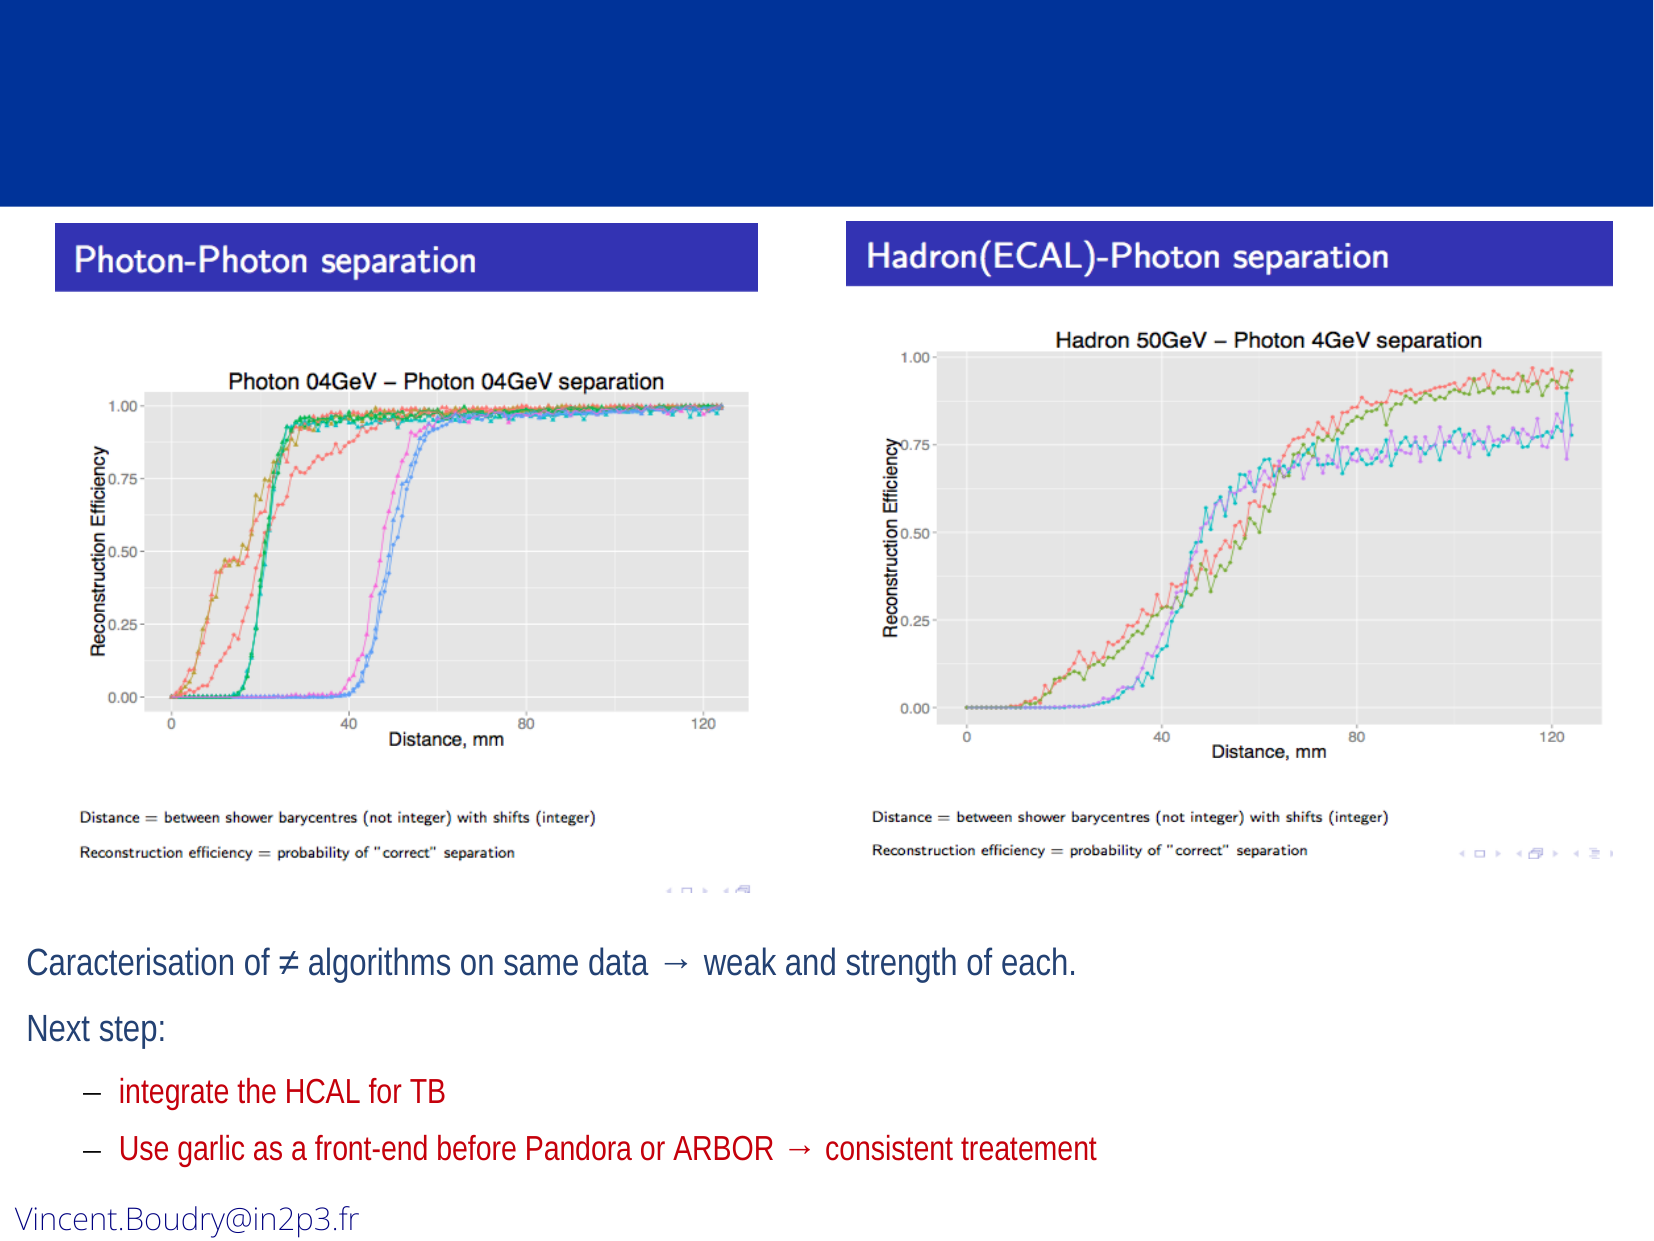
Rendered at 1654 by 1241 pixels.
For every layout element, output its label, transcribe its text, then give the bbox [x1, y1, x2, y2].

picture [55, 223, 758, 893]
list Caracterisation of ≠ algorithms on same data → weak and strength of each. Next step: integrate the HCAL for TB Use garlic as a front-end before Pandora or ARBOR → consistent treatement [26, 940, 1631, 1172]
picture [846, 221, 1613, 859]
